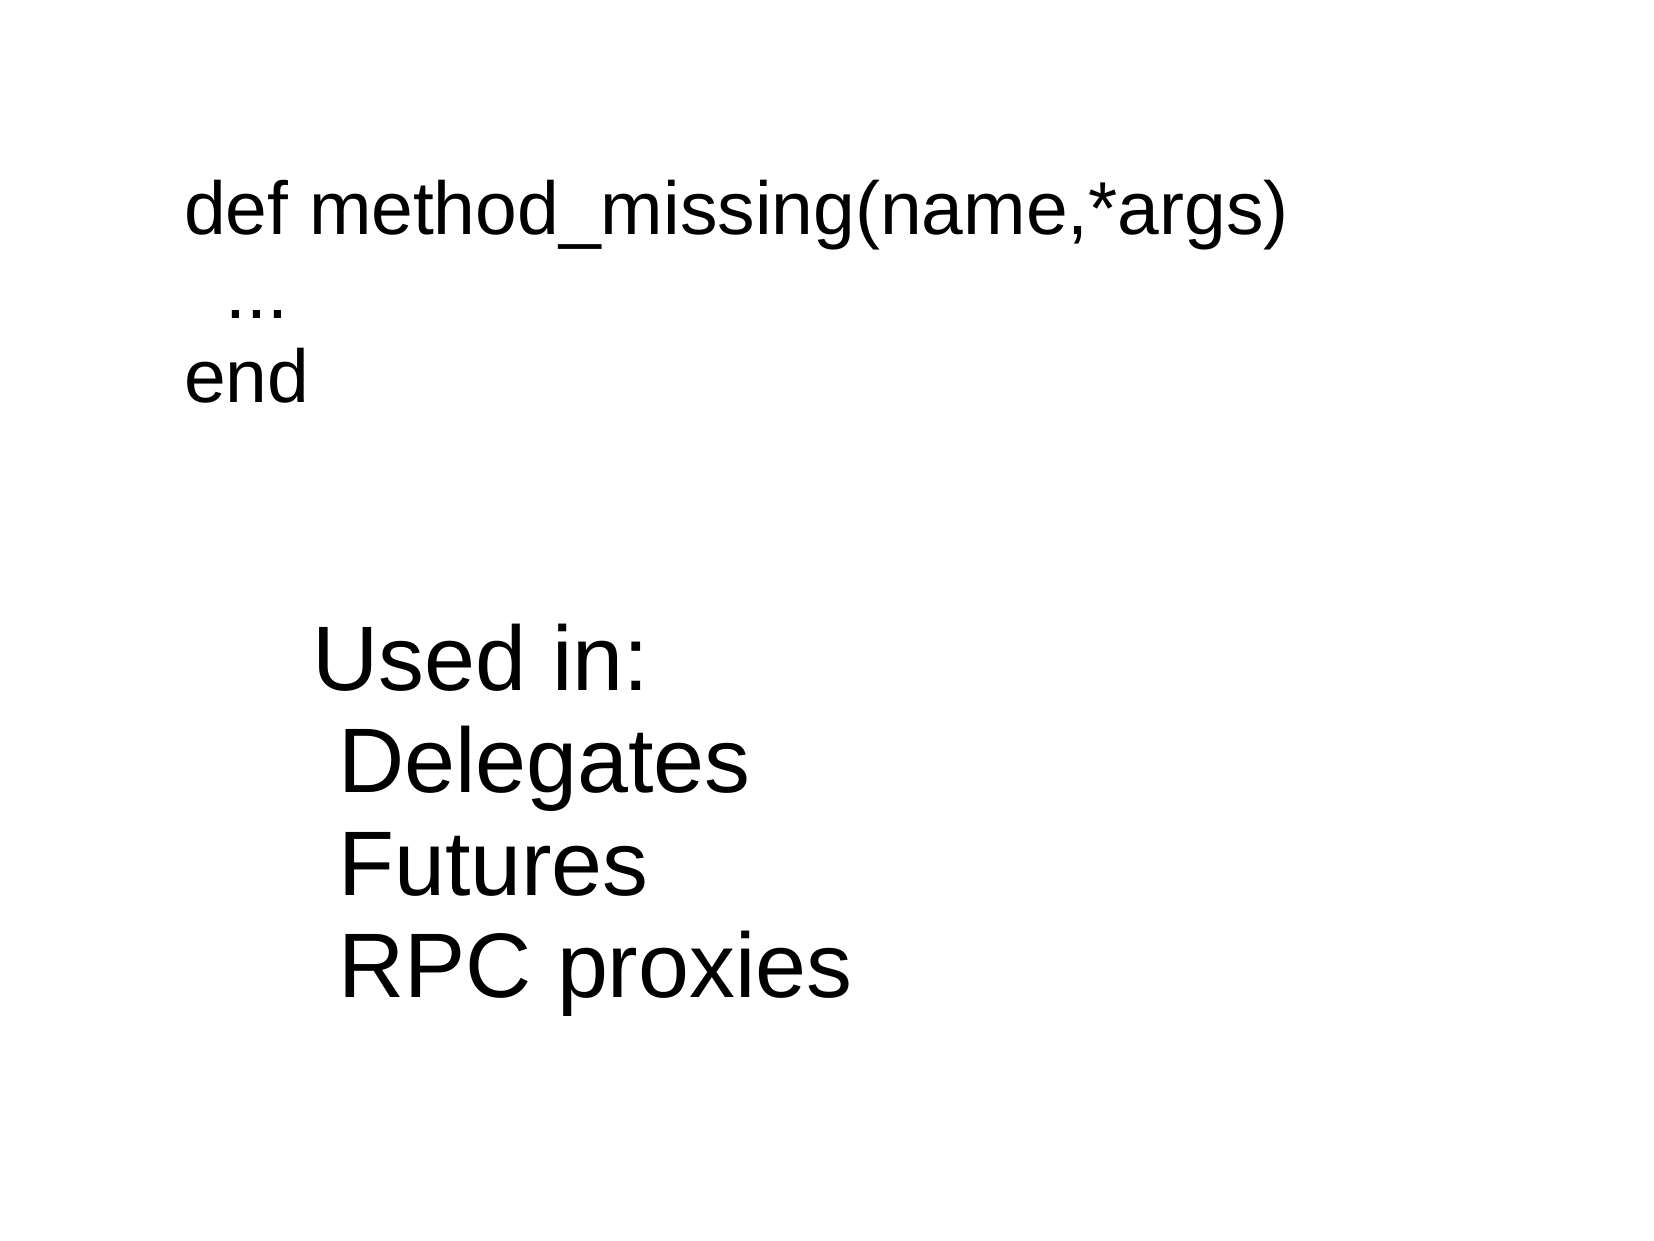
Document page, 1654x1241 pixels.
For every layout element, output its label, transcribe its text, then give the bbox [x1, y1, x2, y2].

text_box def method_missing(name,*args) ... end [169, 159, 1305, 426]
text_box Used in: Delegates Futures RPC proxies [297, 600, 901, 1025]
